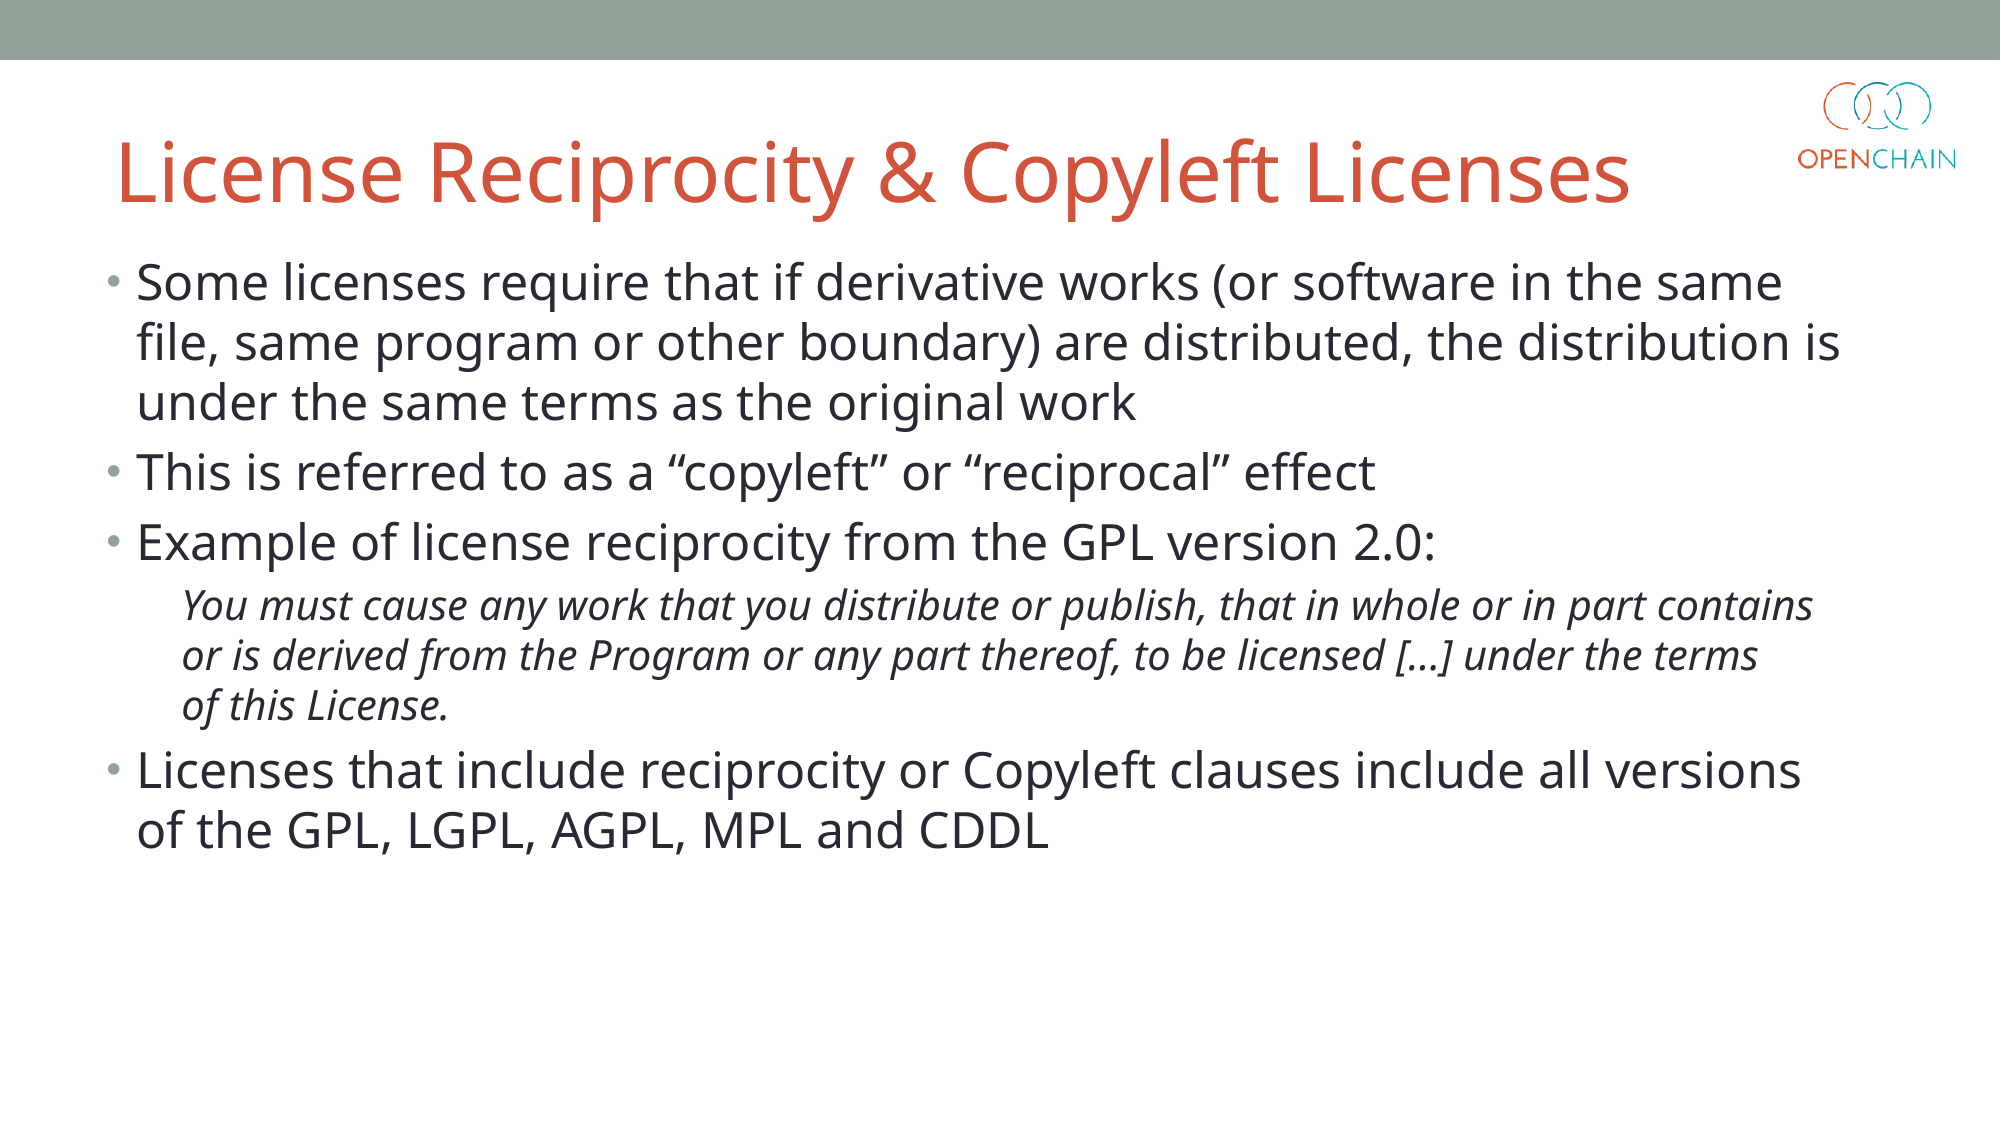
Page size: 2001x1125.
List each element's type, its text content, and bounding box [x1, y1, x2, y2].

title License Reciprocity & Copyleft Licenses [99, 87, 1900, 250]
list Some licenses require that if derivative works (or software in the same file, same program or other boundary) are distributed, the distribution is under the same terms as the original work This is referred to as a “copyleft” or “reciprocal” effect Example of license reciprocity from the GPL version 2.0: You must cause any work that you distribute or publish, that in whole or in part contains or is derived from the Program or any part thereof, to be licensed […] under the terms of this License. Licenses that include reciprocity or Copyleft clauses include all versions of the GPL, LGPL, AGPL, MPL and CDDL [91, 243, 1863, 1093]
picture [1798, 82, 1955, 169]
